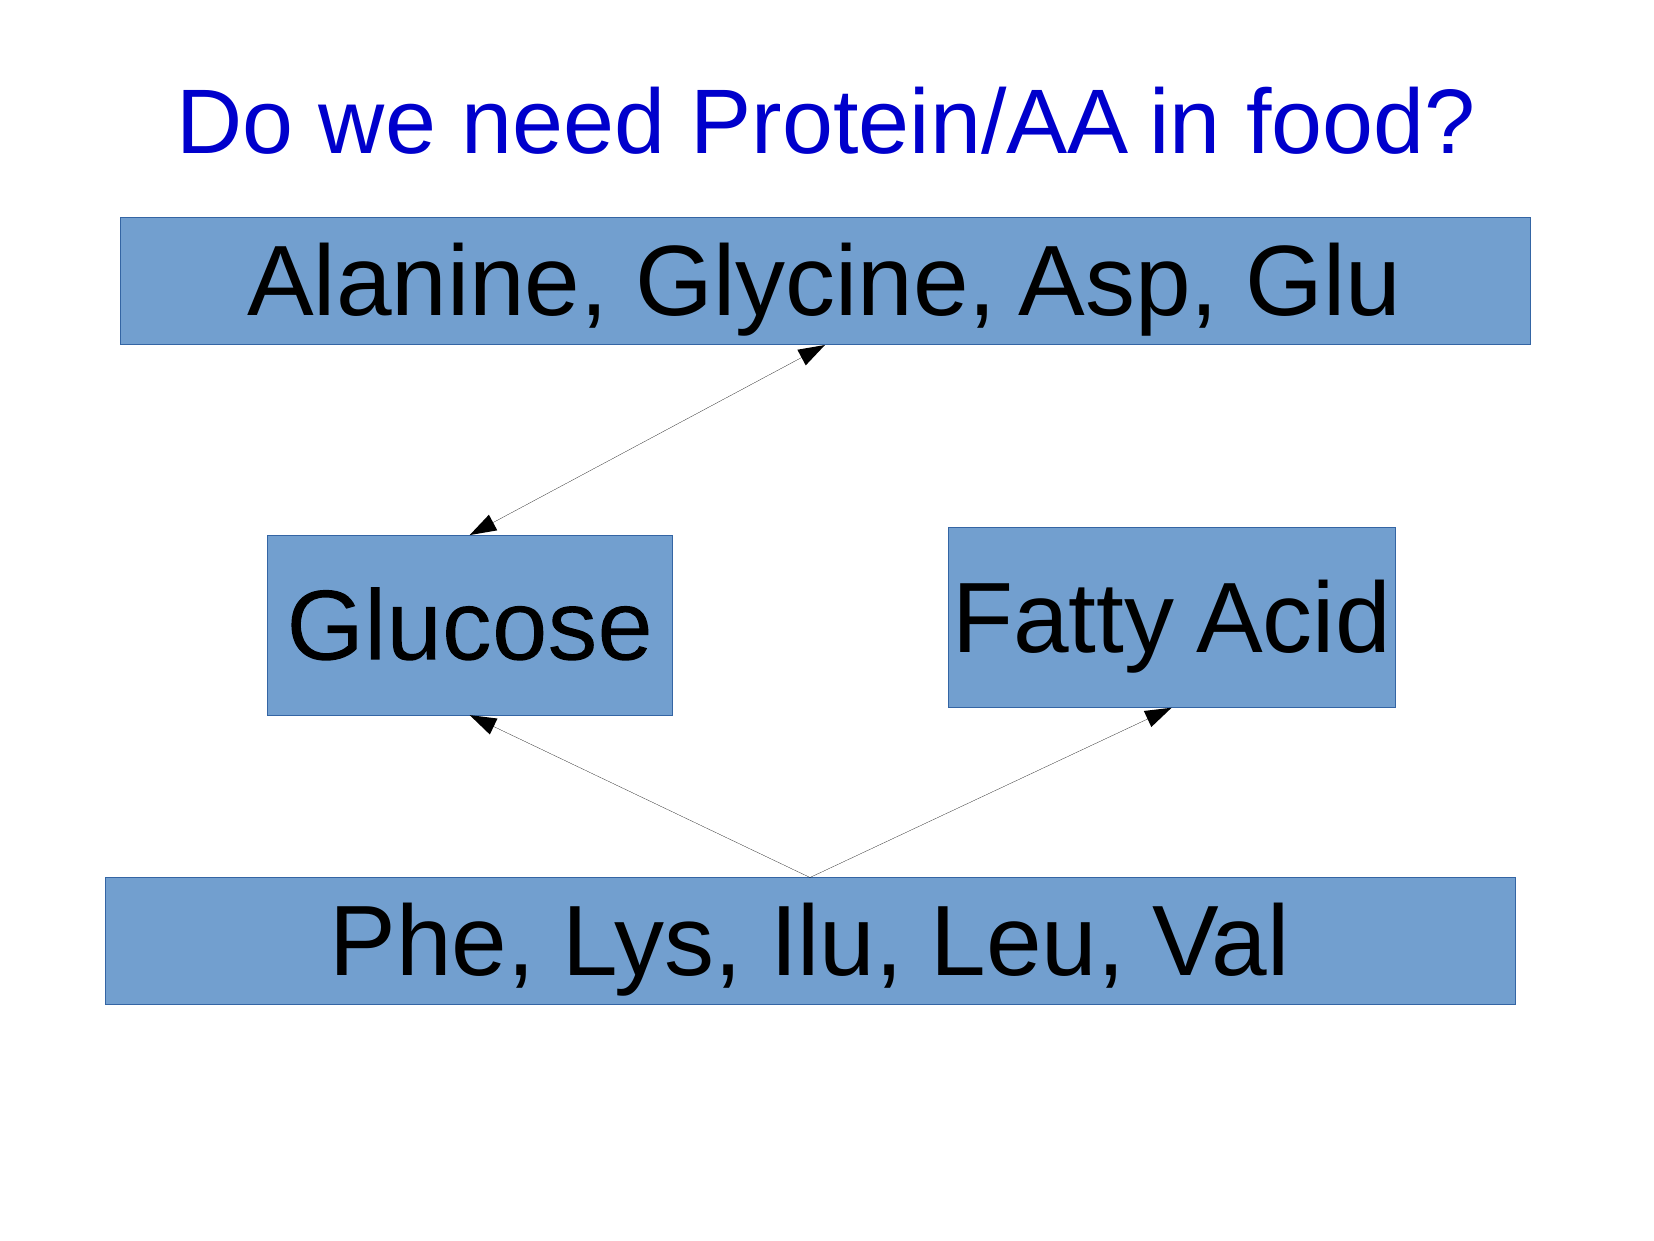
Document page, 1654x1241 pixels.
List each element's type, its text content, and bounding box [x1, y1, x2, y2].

text_box Fatty Acid [948, 527, 1396, 708]
title Do we need Protein/AA in food? [82, 49, 1571, 196]
text_box [267, 535, 673, 716]
text_box Alanine, Glycine, Asp, Glu [120, 217, 1531, 345]
text_box Phe, Lys, Ilu, Leu, Val [105, 877, 1516, 1005]
